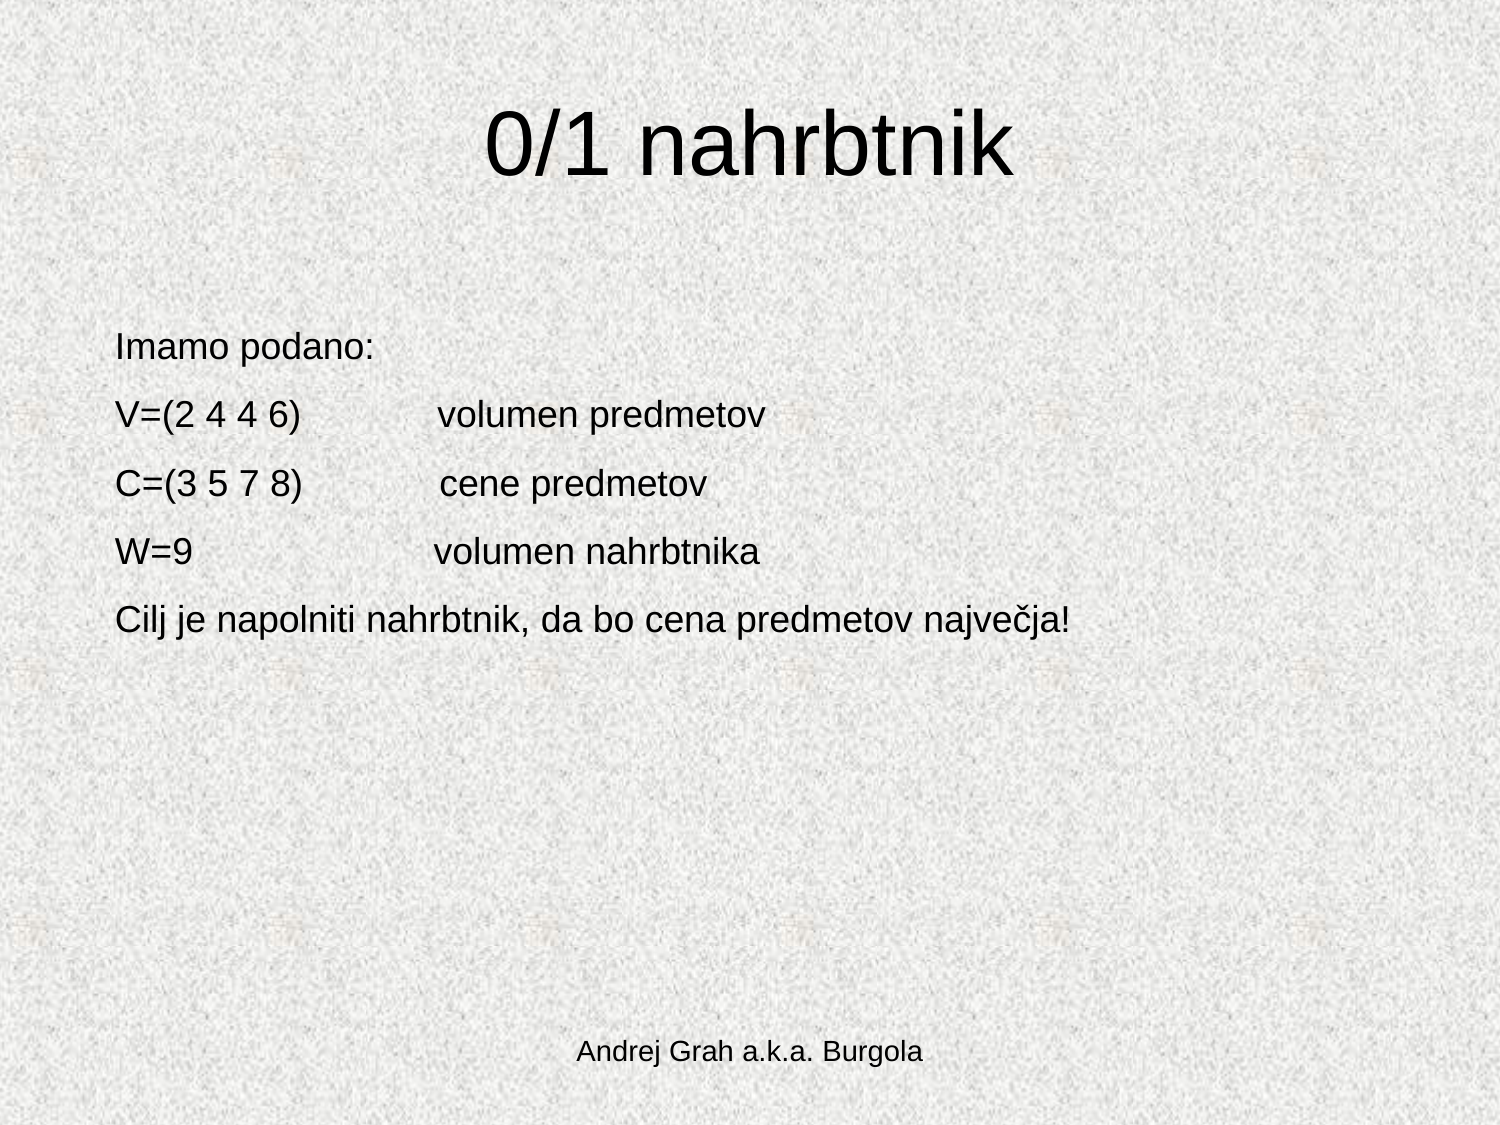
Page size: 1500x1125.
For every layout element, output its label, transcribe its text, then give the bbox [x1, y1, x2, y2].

text_box Andrej Grah a.k.a. Burgola [512, 1024, 988, 1103]
title 0/1 nahrbtnik [75, 45, 1426, 233]
text_box Imamo podano: V=(2 4 4 6) volumen predmetov C=(3 5 7 8) cene predmetov W=9 volumen nahrbtnika Cilj je napolniti nahrbtnik, da bo cena predmetov največja! [100, 314, 1365, 649]
picture [0, 0, 1500, 1125]
